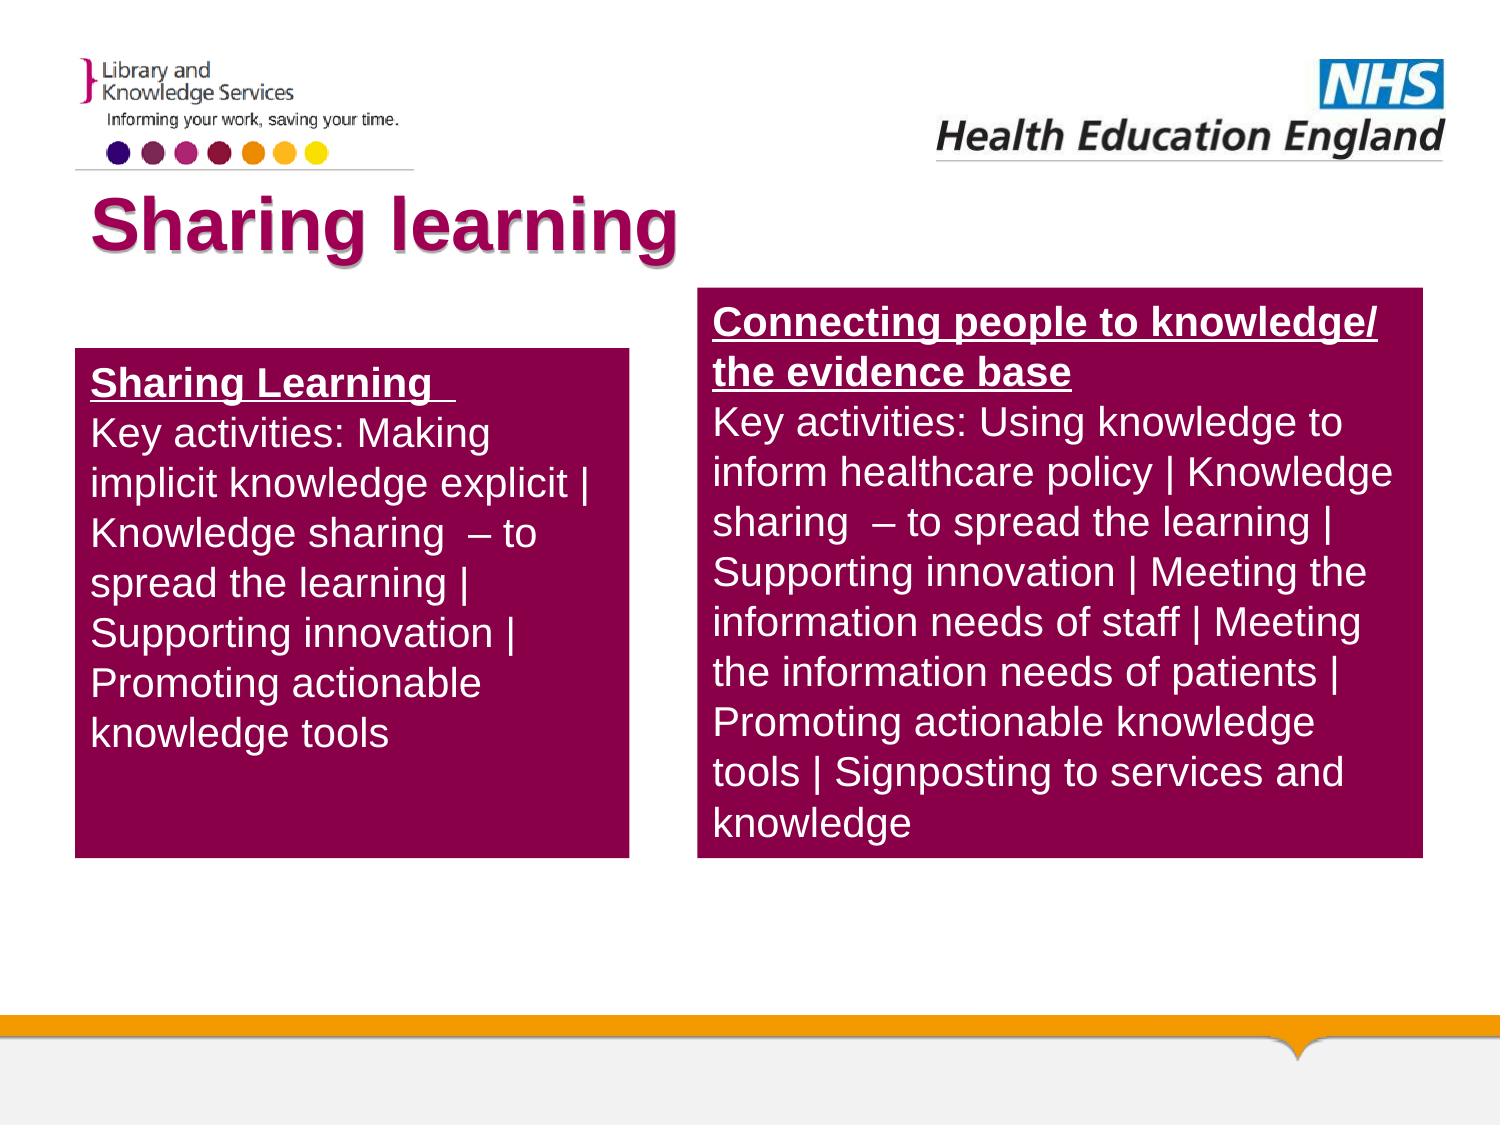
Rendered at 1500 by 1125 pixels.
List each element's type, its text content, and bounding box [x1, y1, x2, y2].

text_box Connecting people to knowledge/ the evidence base Key activities: Using knowledge to inform healthcare policy | Knowledge sharing – to spread the learning | Supporting innovation | Meeting the information needs of staff | Meeting the information needs of patients | Promoting actionable knowledge tools | Signposting to services and knowledge [697, 287, 1423, 859]
text_box Sharing Learning Key activities: Making implicit knowledge explicit | Knowledge sharing – to spread the learning | Supporting innovation | Promoting actionable knowledge tools [75, 348, 630, 859]
picture [75, 54, 416, 169]
title Sharing learning [75, 168, 1351, 280]
